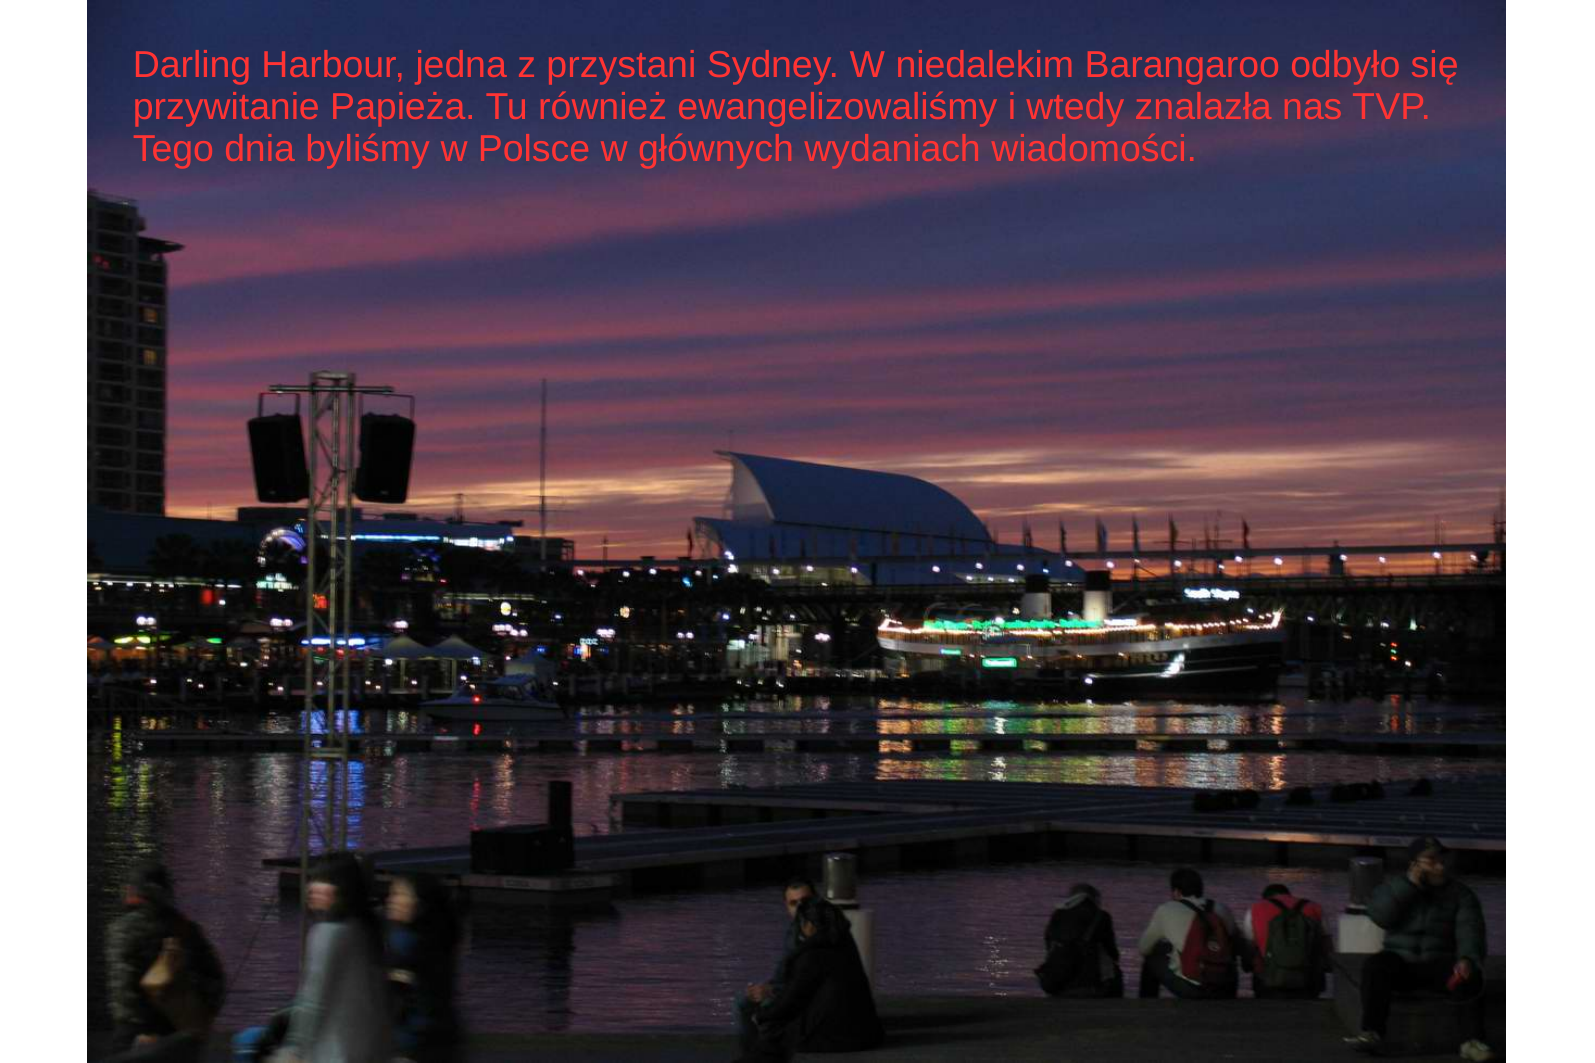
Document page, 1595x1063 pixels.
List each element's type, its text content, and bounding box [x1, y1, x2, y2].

text_box Darling Harbour, jedna z przystani Sydney. W niedalekim Barangaroo odbyło się przywitanie Papieża. Tu również ewangelizowaliśmy i wtedy znalazła nas TVP. Tego dnia byliśmy w Polsce w głównych wydaniach wiadomości. [118, 36, 1514, 178]
picture [87, 0, 1506, 1063]
